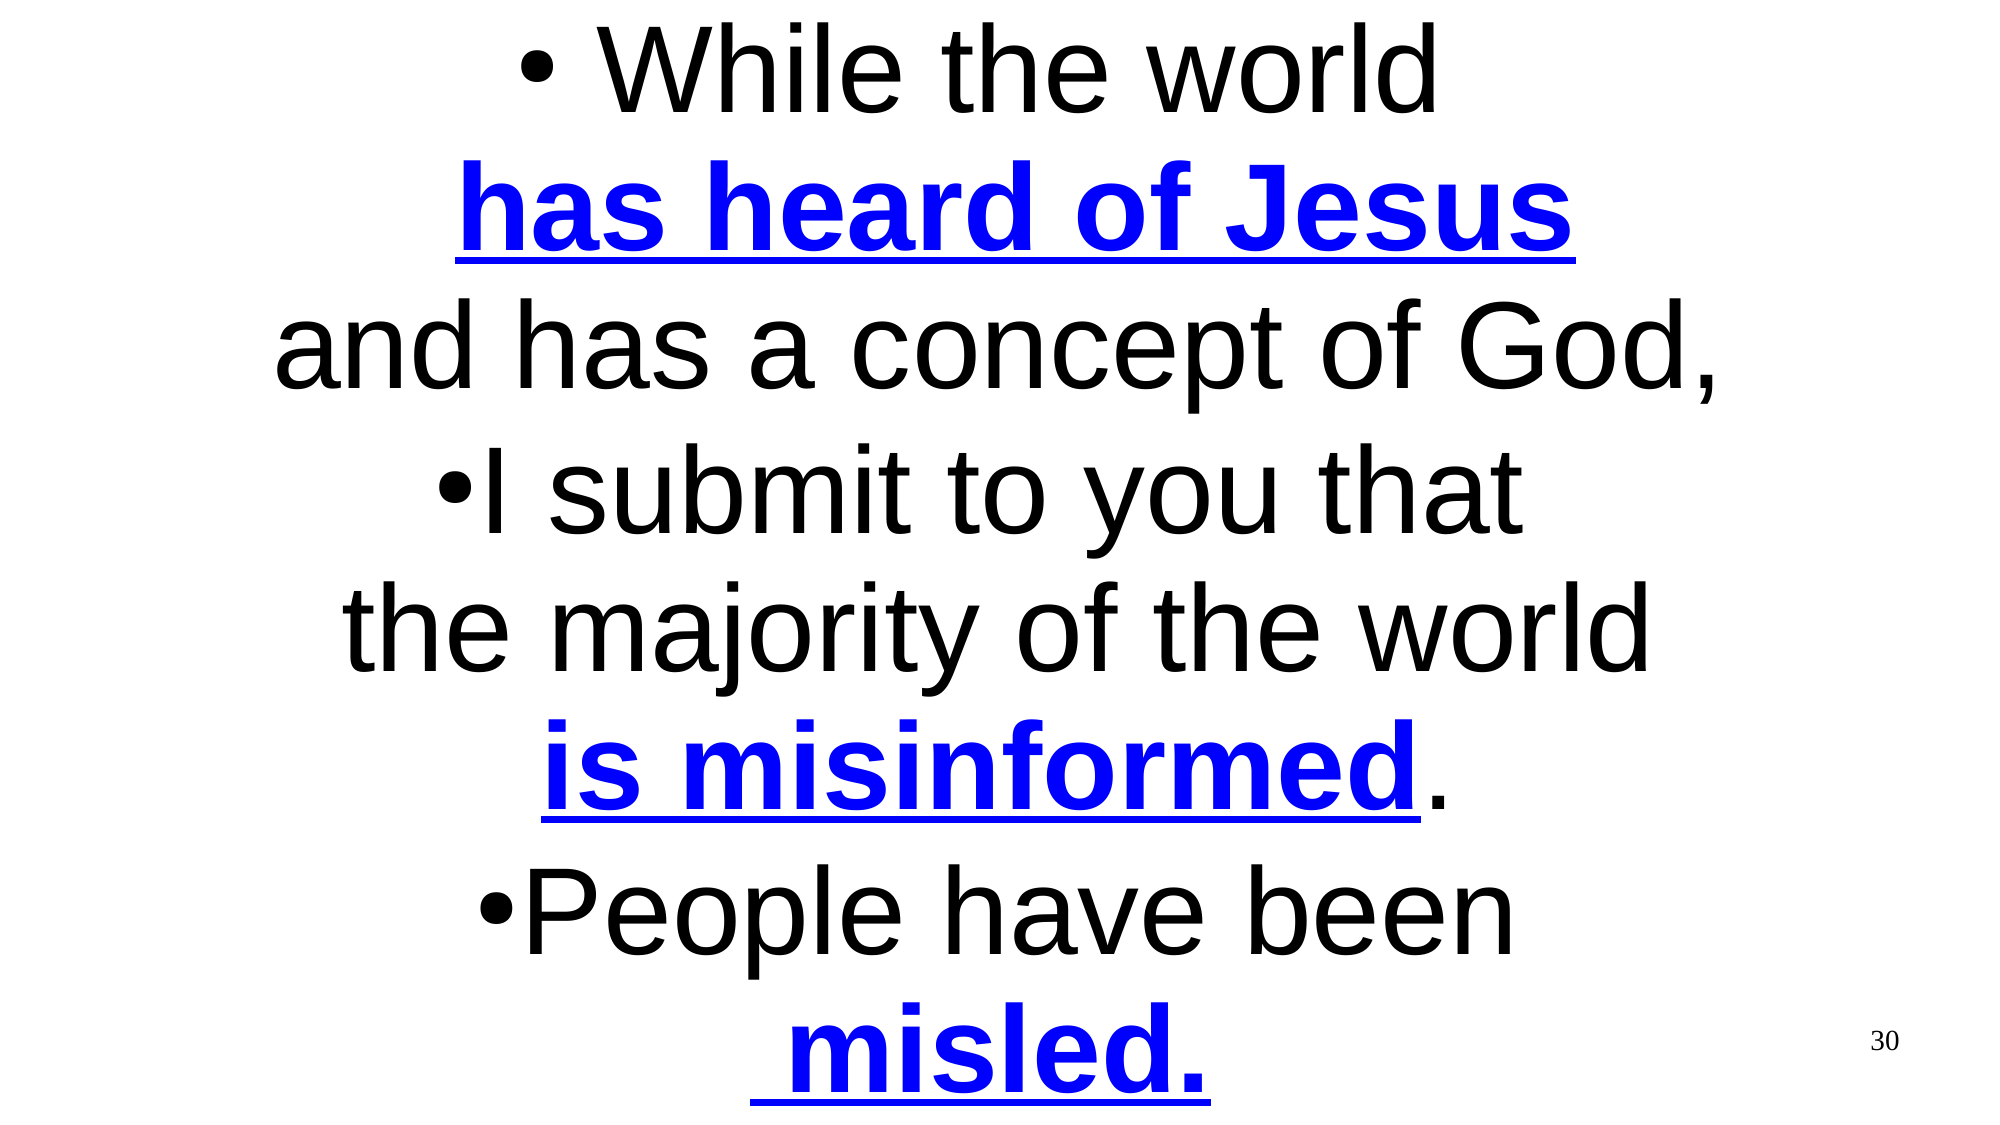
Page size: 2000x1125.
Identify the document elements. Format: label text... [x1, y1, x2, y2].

list While the world has heard of Jesus and has a concept of God, I submit to you that the majority of the world is misinformed. People have been misled. [0, 0, 1996, 1123]
